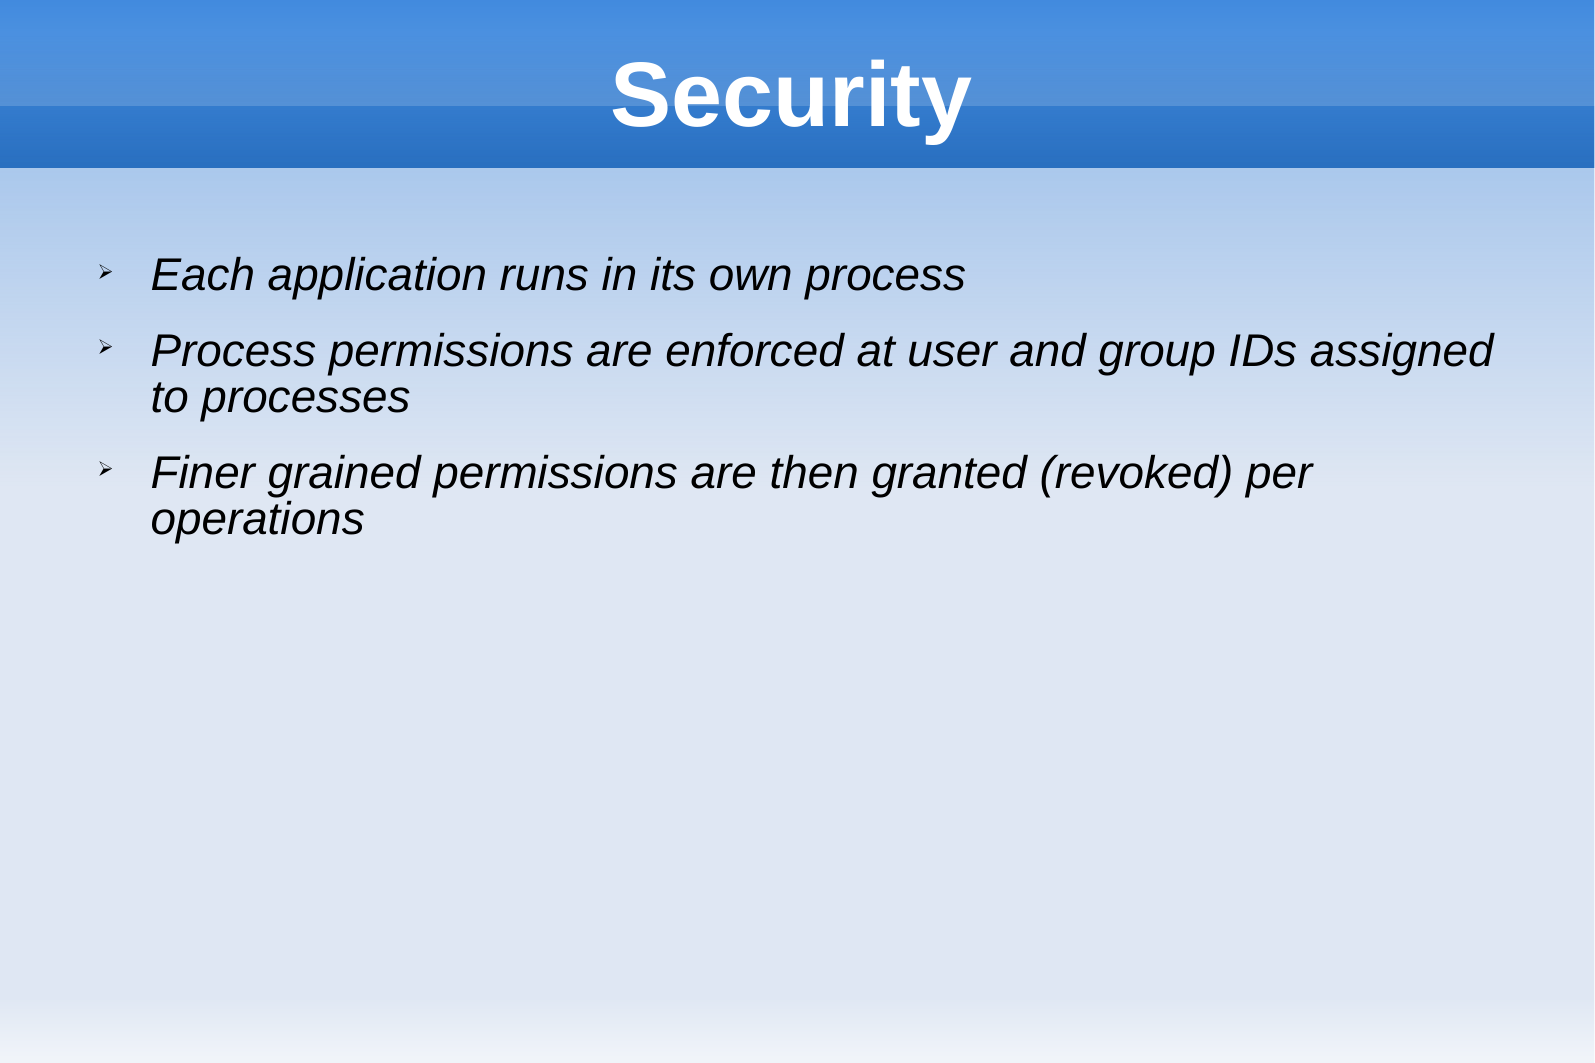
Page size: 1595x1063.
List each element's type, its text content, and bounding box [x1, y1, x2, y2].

list Each application runs in its own process Process permissions are enforced at user and group IDs assigned to processes Finer grained permissions are then granted (revoked) per operations [79, 248, 1515, 936]
title Security [74, 13, 1510, 177]
picture [0, 0, 1595, 1063]
